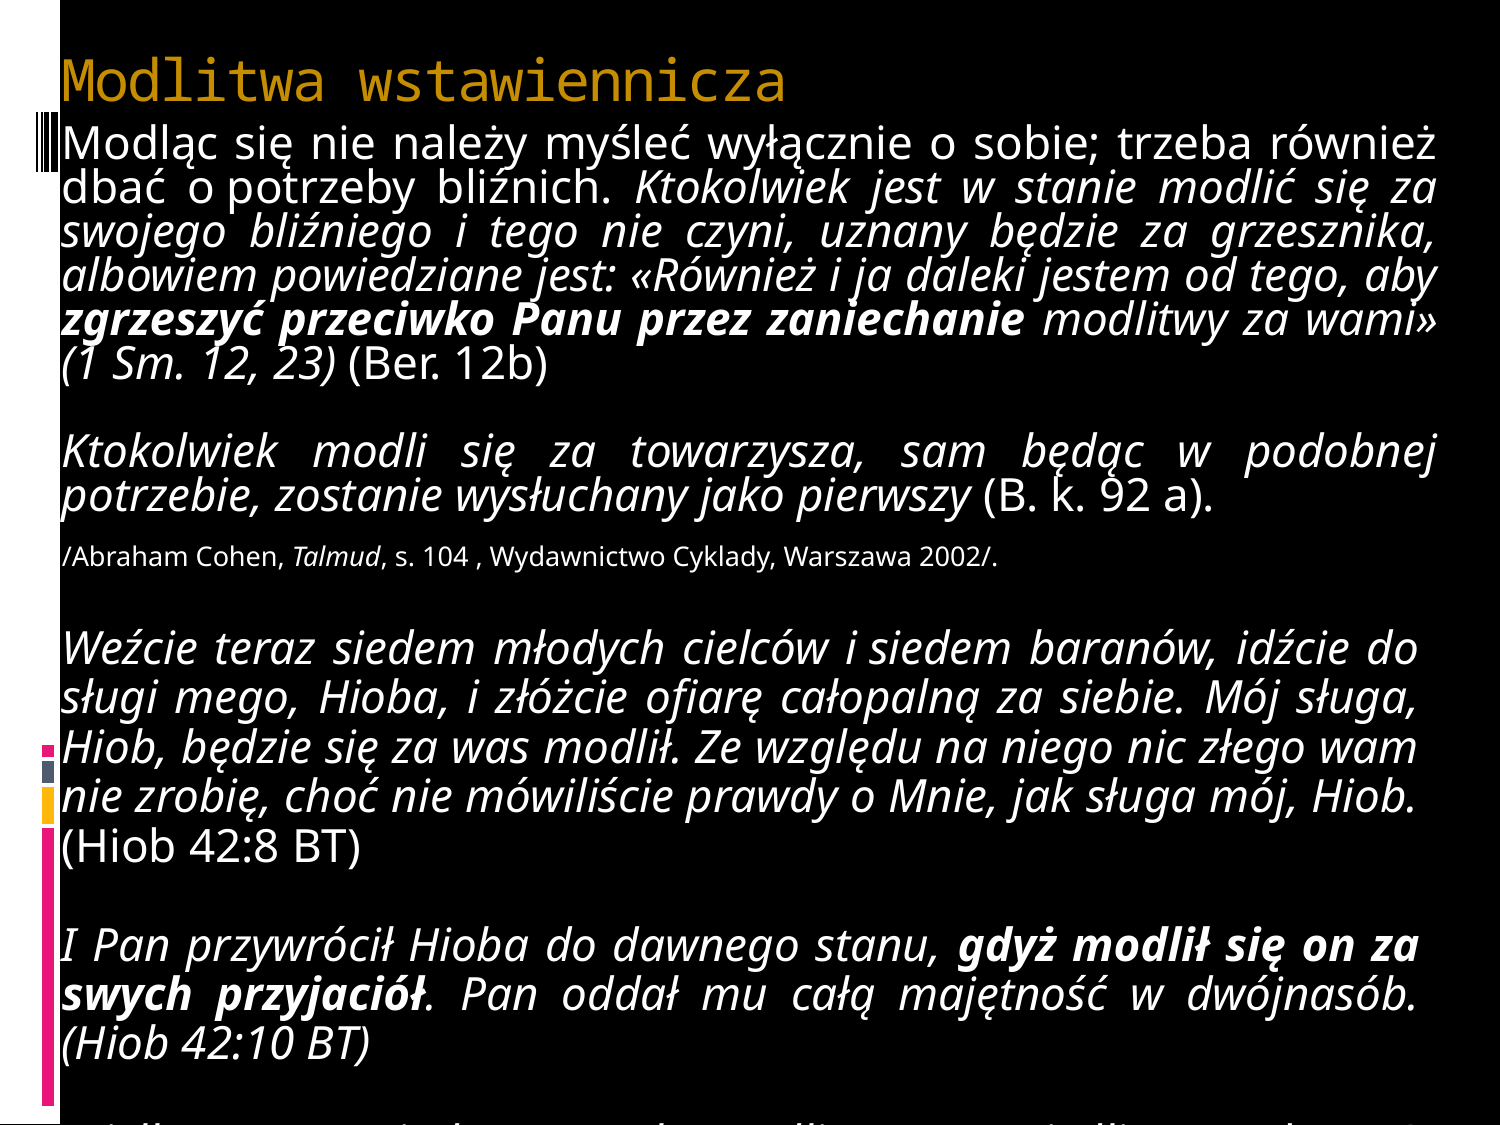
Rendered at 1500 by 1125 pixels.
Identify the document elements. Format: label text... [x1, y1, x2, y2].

text_box Modląc się nie należy myśleć wyłącznie o sobie; trzeba również dbać o potrzeby bliźnich. Ktokolwiek jest w stanie modlić się za swojego bliźniego i tego nie czyni, uznany będzie za grzesznika, albowiem powiedziane jest: «Również i ja daleki jestem od tego, aby zgrzeszyć przeciwko Panu przez zaniechanie modlitwy za wami» (1 Sm. 12, 23) (Ber. 12b) Ktokolwiek modli się za towarzysza, sam będąc w podobnej potrzebie, zostanie wysłuchany jako pierwszy (B. k. 92 a). /Abraham Cohen, Talmud, s. 104 , Wydawnictwo Cyklady, Warszawa 2002/. [46, 117, 1454, 562]
title Modlitwa wstawiennicza [46, 35, 1442, 117]
text_box Weźcie teraz siedem młodych cielców i siedem baranów, idźcie do sługi mego, Hioba, i złóżcie ofiarę całopalną za siebie. Mój sługa, Hiob, będzie się za was modlił. Ze względu na niego nic złego wam nie zrobię, choć nie mówiliście prawdy o Mnie, jak sługa mój, Hiob. (Hiob 42:8 BT) I Pan przywrócił Hioba do dawnego stanu, gdyż modlił się on za swych przyjaciół. Pan oddał mu całą majętność w dwójnasób. (Hiob 42:10 BT) Wielką moc posiada wytrwała modlitwa sprawiedliwego (Jk 5:16 BT) [46, 562, 1454, 1102]
